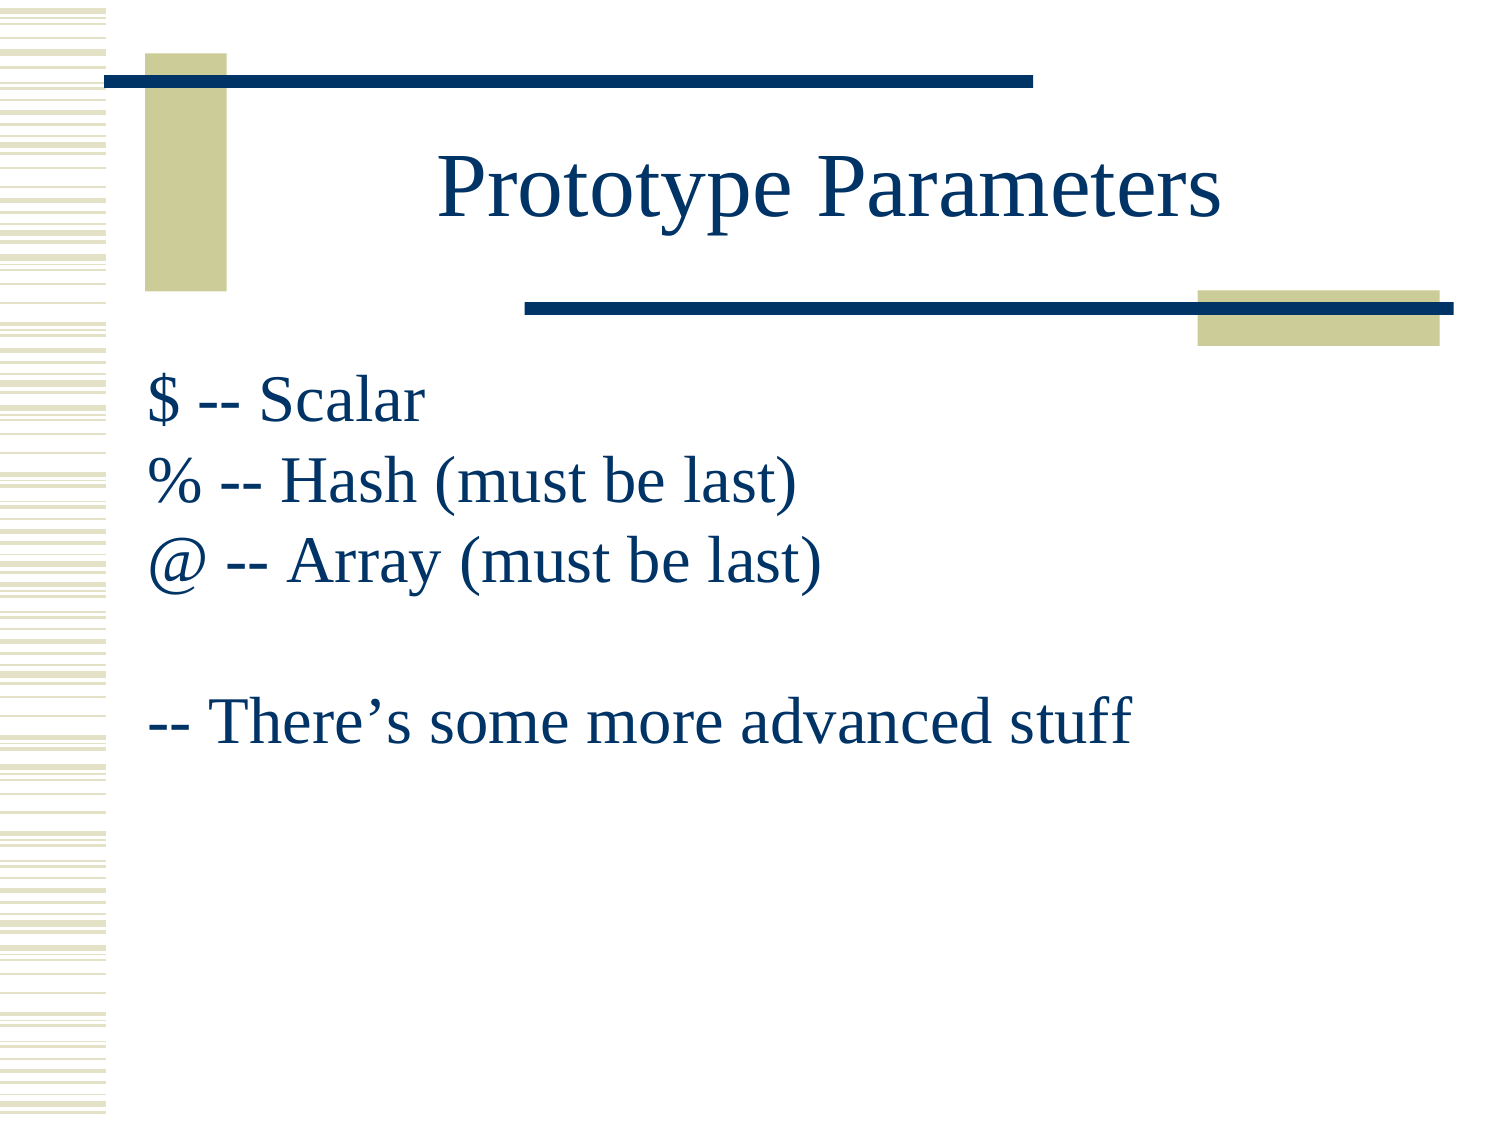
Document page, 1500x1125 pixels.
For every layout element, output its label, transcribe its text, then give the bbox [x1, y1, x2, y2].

list $ -- Scalar % -- Hash (must be last) @ -- Array (must be last) -- There’s some more advanced stuff [132, 363, 1439, 1000]
title Prototype Parameters [225, 99, 1436, 288]
